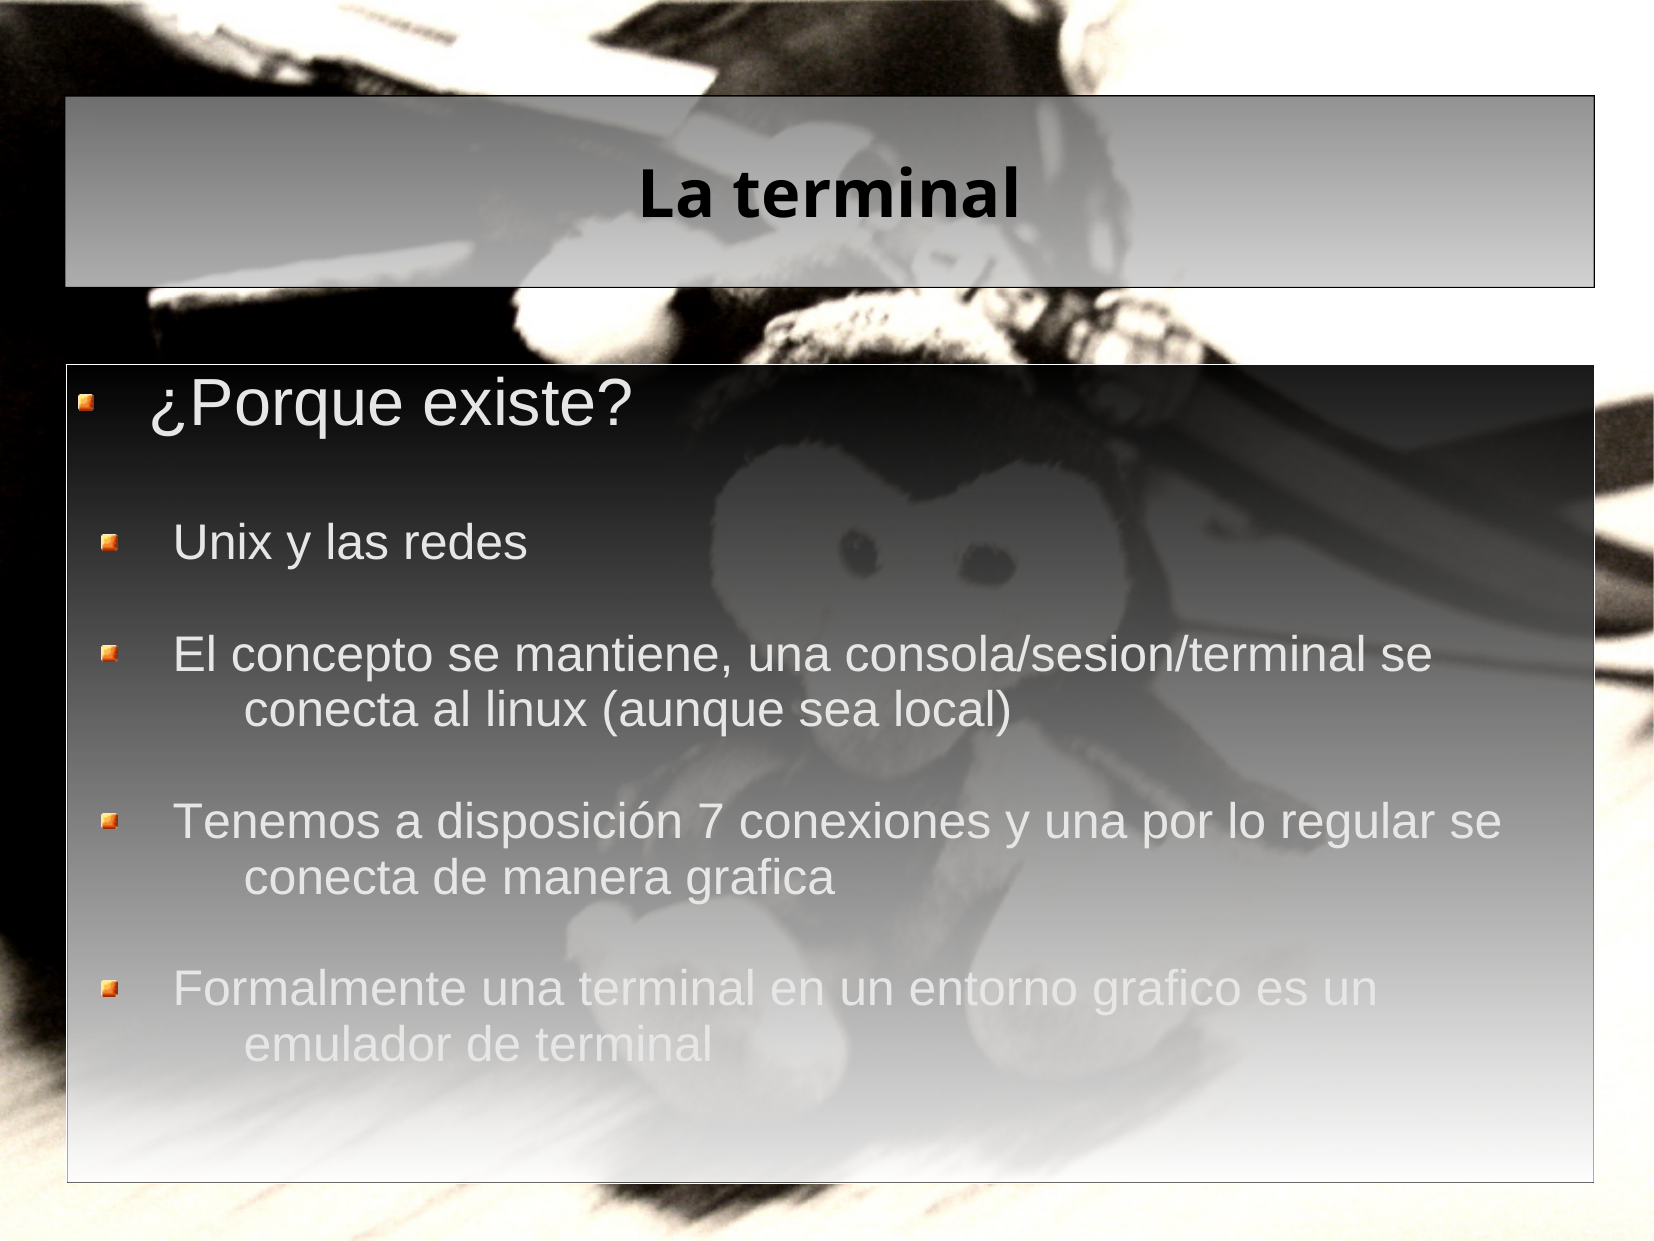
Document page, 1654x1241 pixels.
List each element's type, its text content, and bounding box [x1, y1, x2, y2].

list ¿Porque existe? Unix y las redes El concepto se mantiene, una consola/sesion/terminal se conecta al linux (aunque sea local) Tenemos a disposición 7 conexiones y una por lo regular se conecta de manera grafica Formalmente una terminal en un entorno grafico es un emulador de terminal [66, 364, 1595, 1184]
title La terminal [64, 95, 1595, 288]
picture [0, 0, 1654, 1241]
